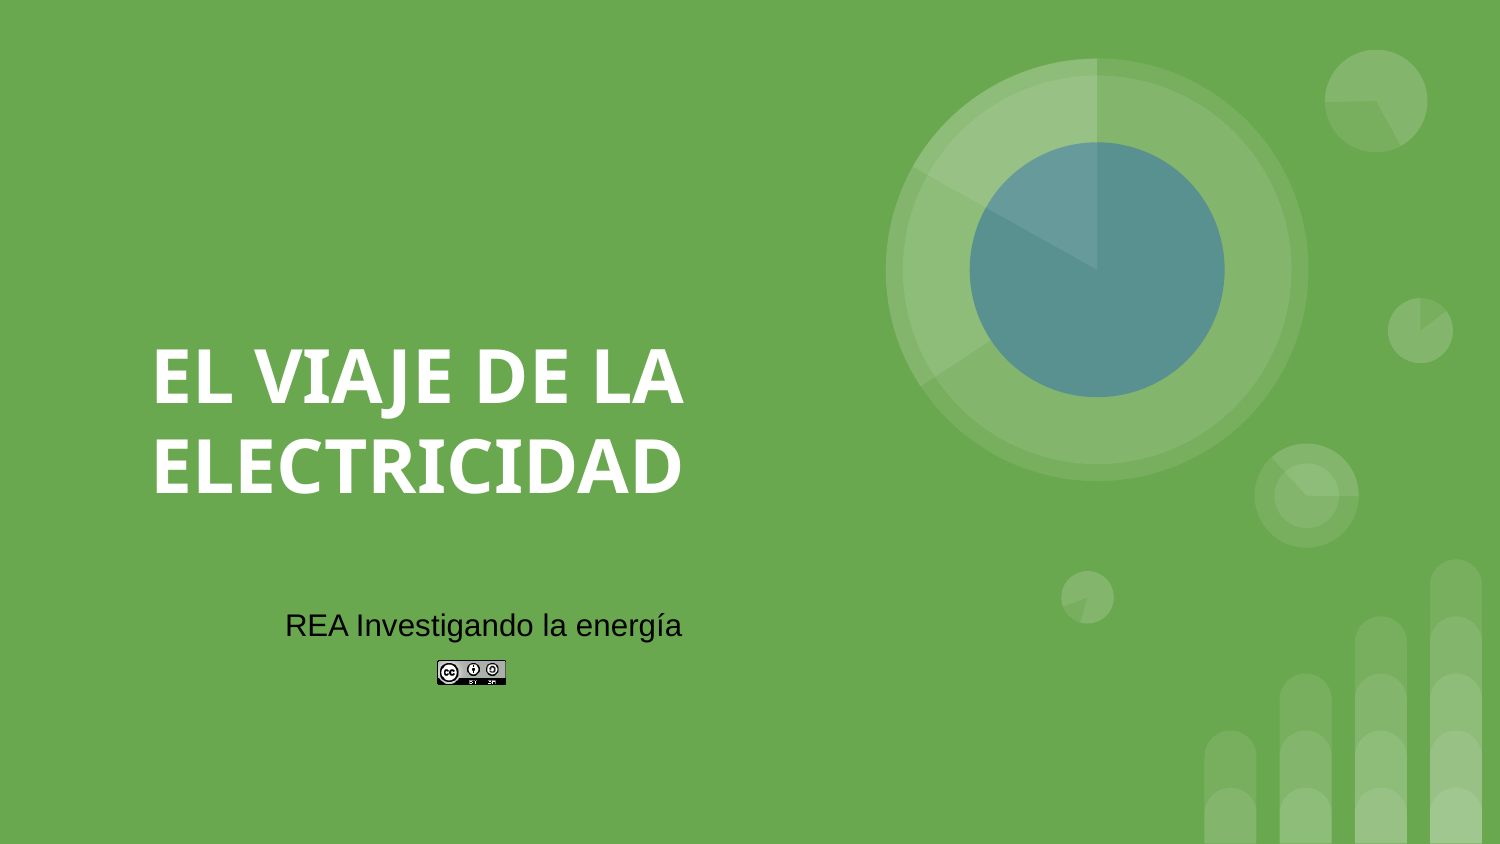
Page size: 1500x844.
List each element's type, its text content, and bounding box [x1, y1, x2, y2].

title EL VIAJE DE LA ELECTRICIDAD [135, 264, 834, 572]
subtitle REA Investigando la energía [135, 589, 834, 704]
picture [437, 660, 506, 686]
